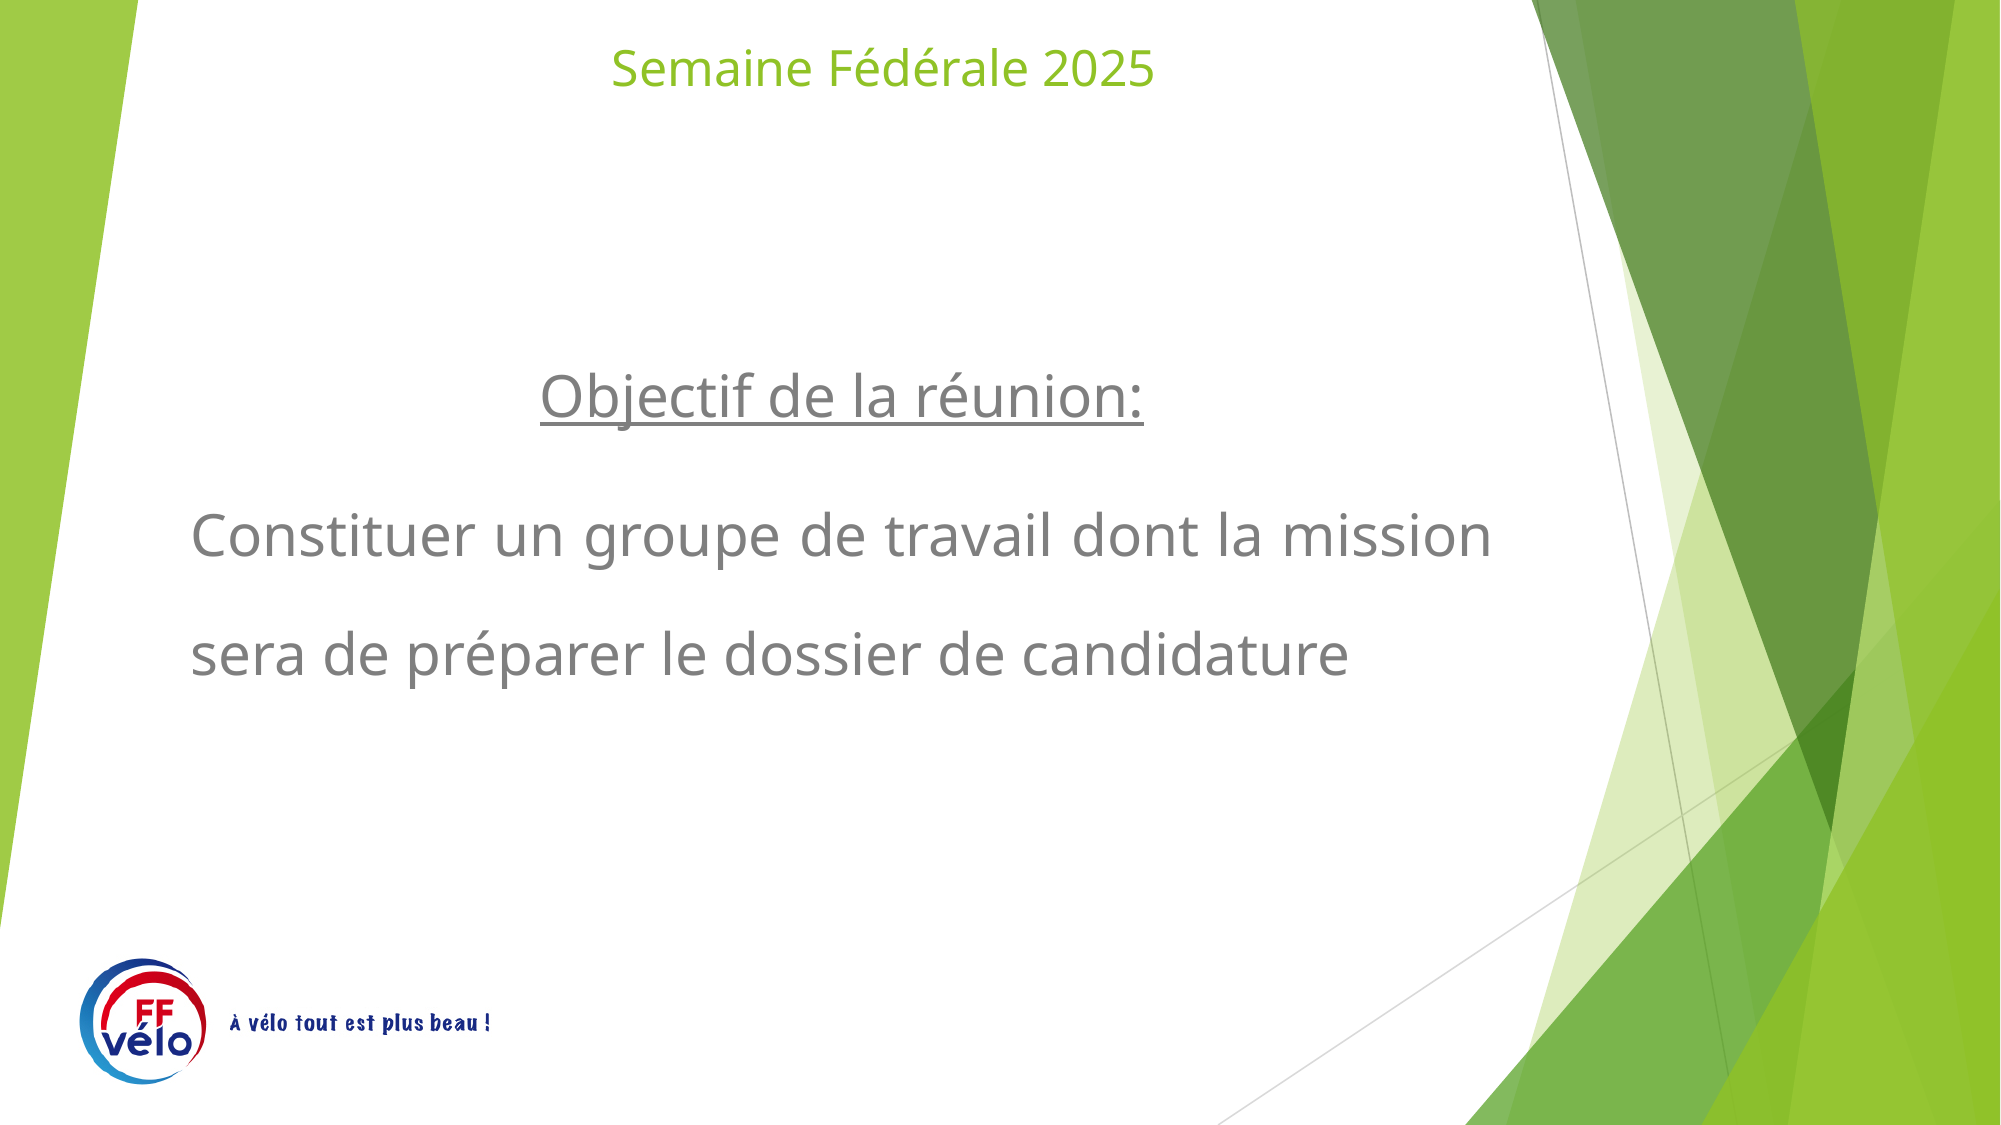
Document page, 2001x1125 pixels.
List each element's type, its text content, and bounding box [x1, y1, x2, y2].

subtitle Objectif de la réunion: Constituer un groupe de travail dont la mission sera de préparer le dossier de candidature [175, 351, 1522, 650]
picture [78, 954, 504, 1088]
title Semaine Fédérale 2025 [247, 15, 1522, 105]
